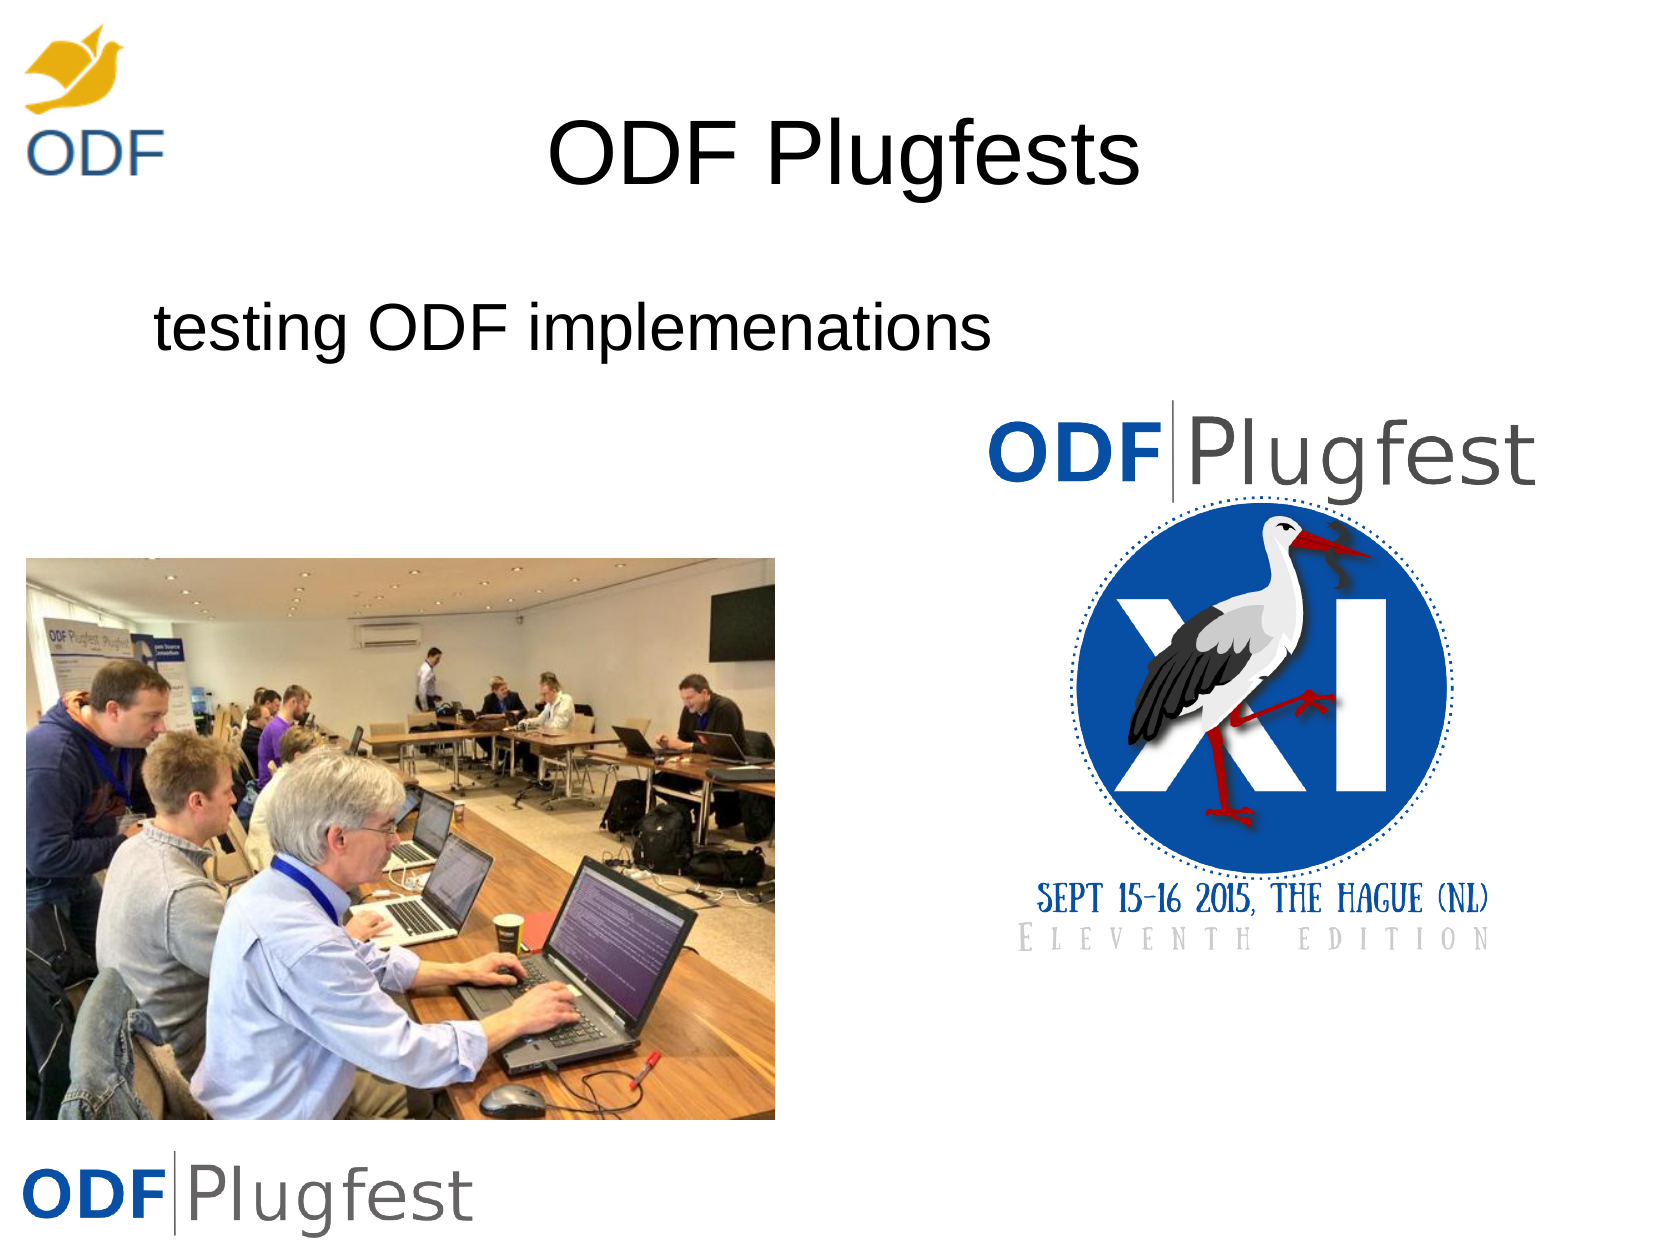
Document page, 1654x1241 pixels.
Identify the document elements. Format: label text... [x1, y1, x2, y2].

title ODF Plugfests [82, 49, 1571, 257]
picture [989, 399, 1535, 951]
picture [26, 558, 775, 1120]
picture [0, 0, 216, 218]
list testing ODF implemenations [82, 290, 1571, 1010]
picture [23, 1150, 473, 1241]
